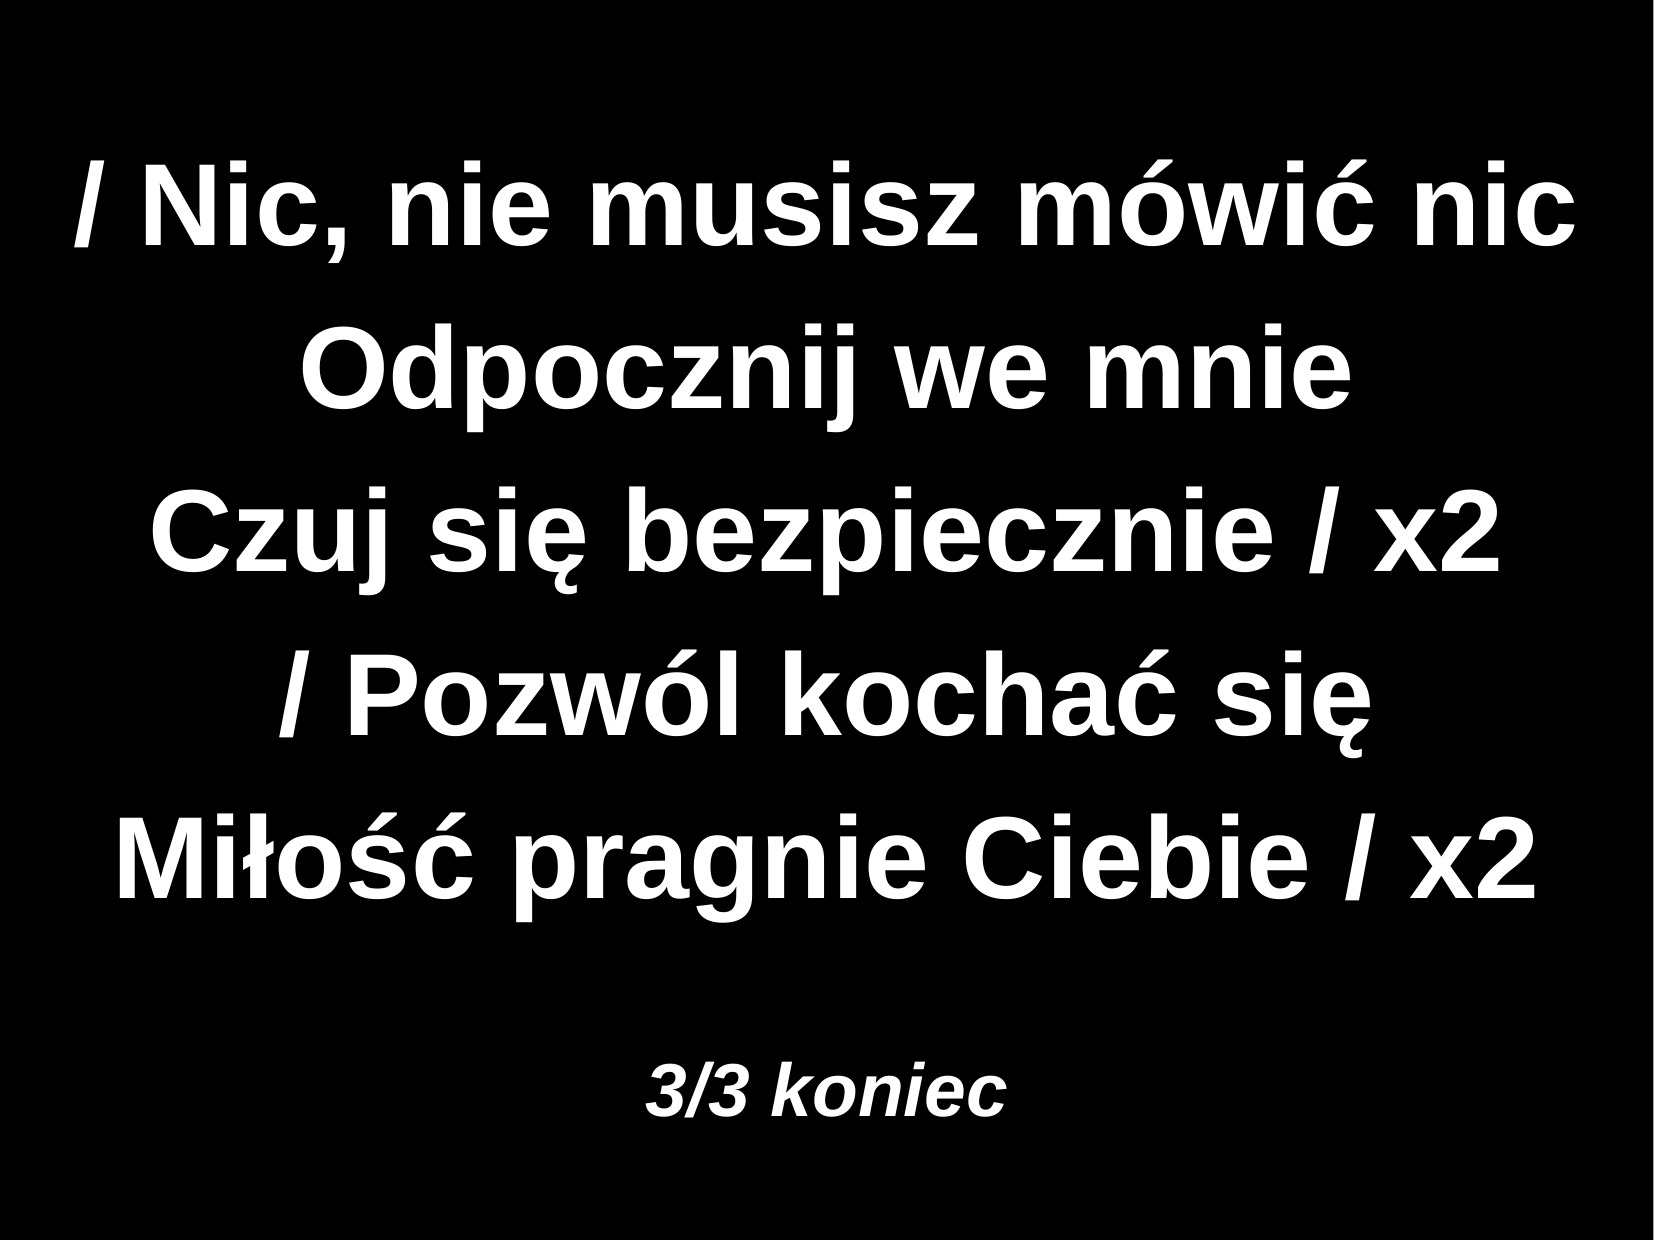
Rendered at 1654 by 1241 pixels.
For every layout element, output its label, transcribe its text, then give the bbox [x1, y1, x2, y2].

subtitle / Nic, nie musisz mówić nic Odpocznij we mnie Czuj się bezpiecznie / x2 / Pozwól kochać się Miłość pragnie Ciebie / x2 3/3 koniec [0, 0, 1654, 1241]
